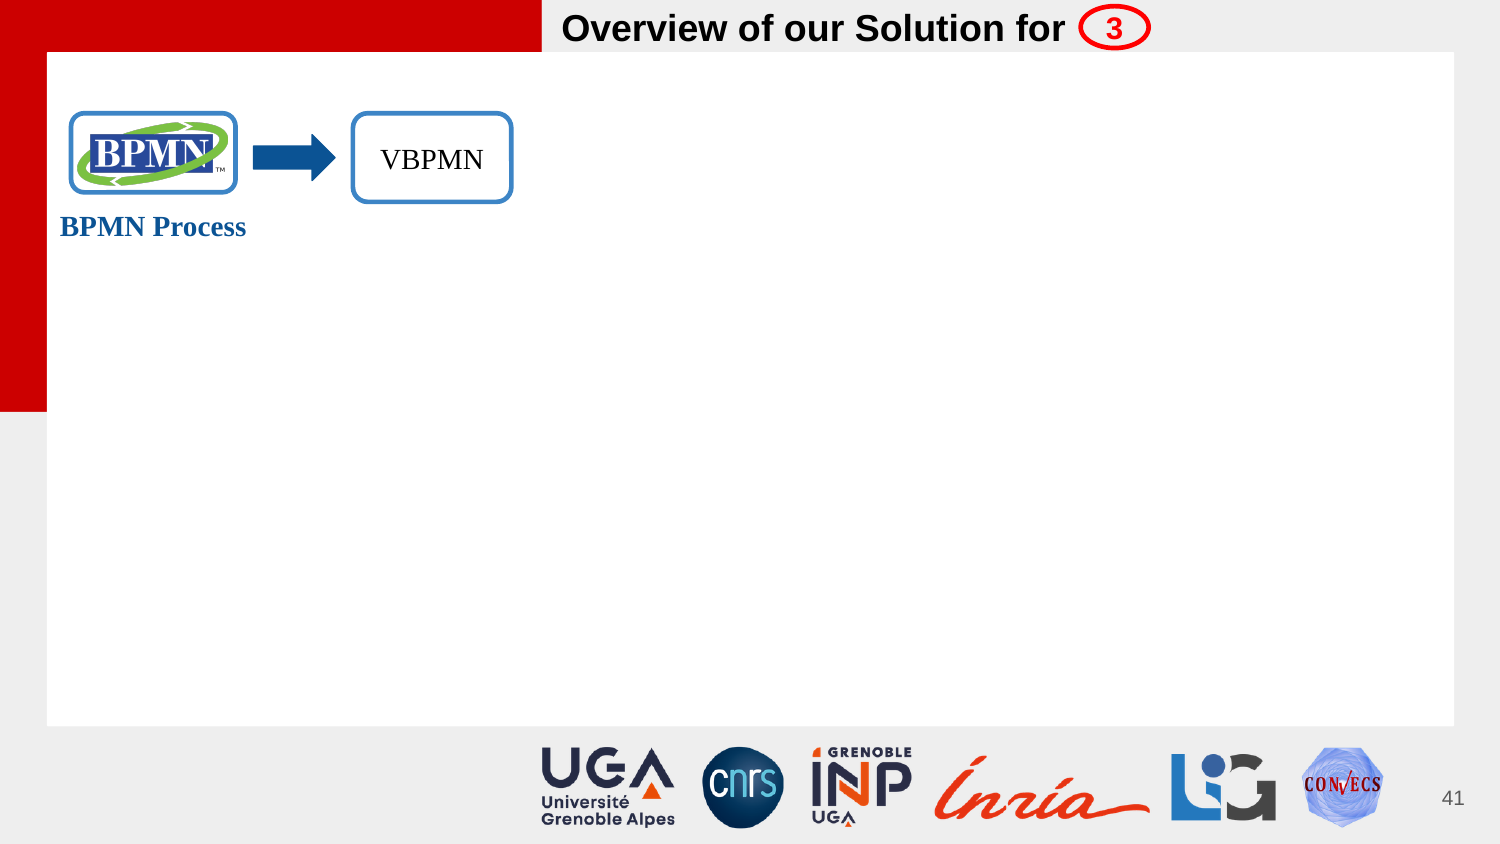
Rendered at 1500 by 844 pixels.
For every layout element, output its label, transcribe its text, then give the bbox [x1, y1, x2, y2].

text_box [253, 134, 335, 181]
picture [0, 0, 1500, 844]
text_box 3 [1080, 6, 1149, 49]
slide_number <numéro> [1389, 764, 1480, 830]
text_box VBPMN [352, 113, 512, 202]
text_box Overview of our Solution for [546, 0, 1441, 55]
text_box BPMN Process [12, 197, 294, 252]
